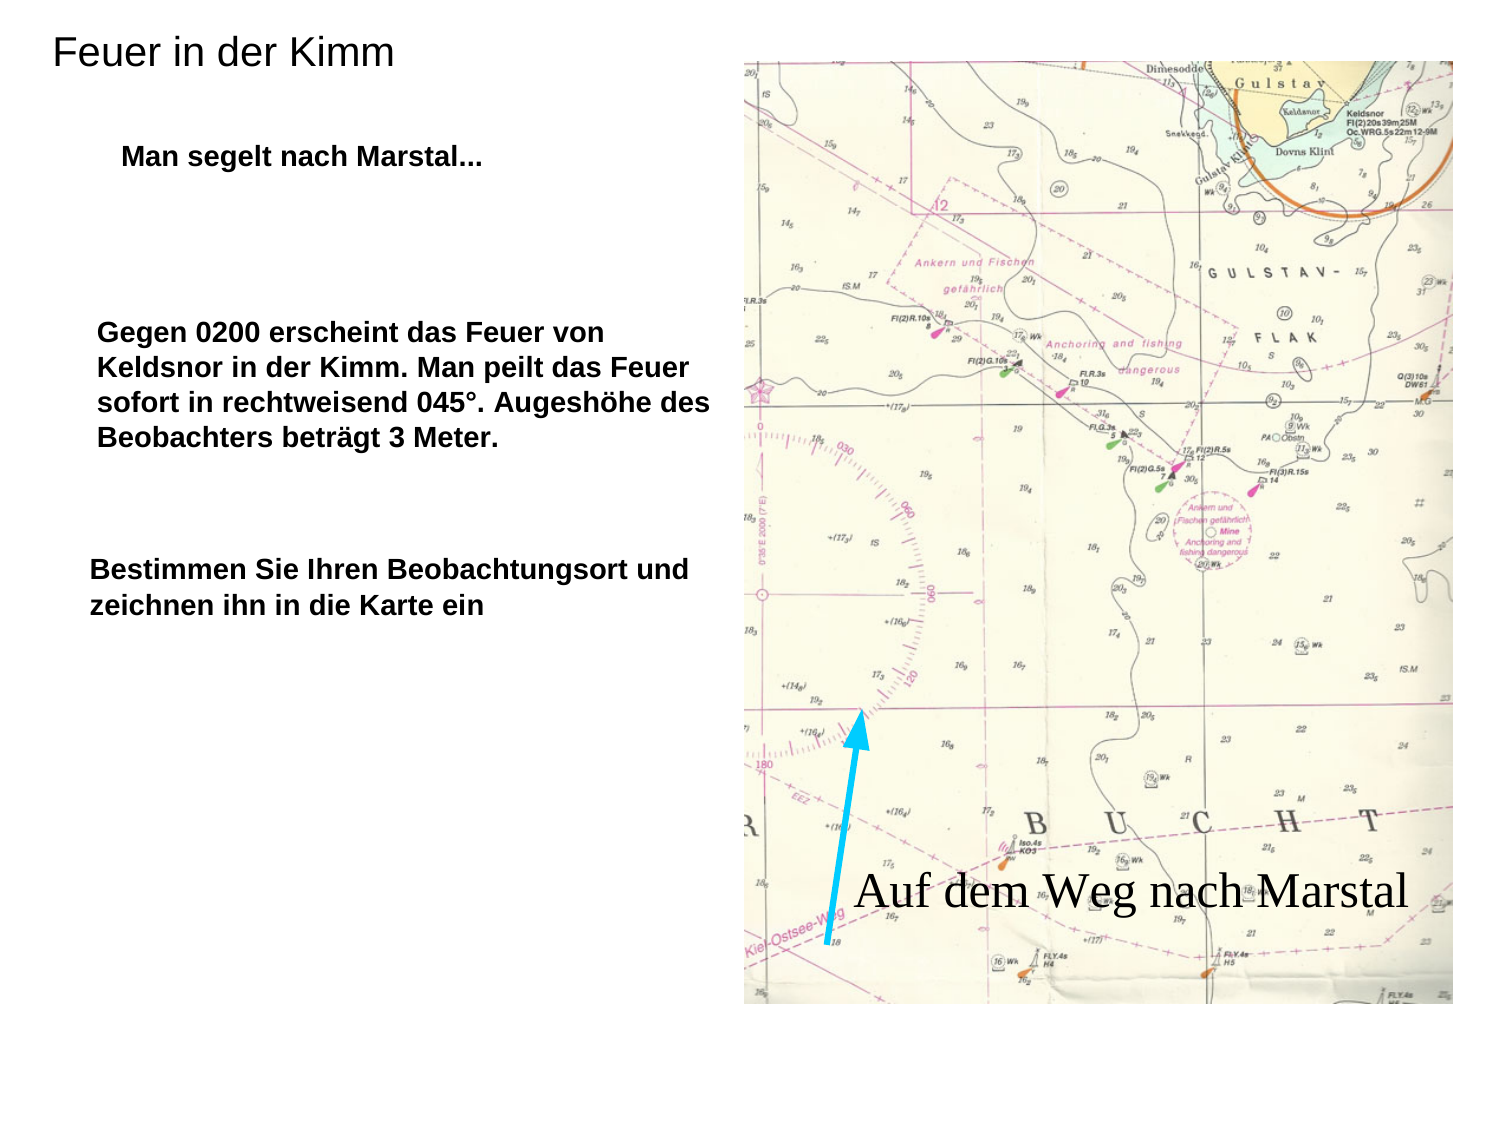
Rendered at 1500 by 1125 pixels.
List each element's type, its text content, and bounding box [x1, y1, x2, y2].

text_box Auf dem Weg nach Marstal [838, 850, 1453, 926]
picture [744, 61, 1453, 1004]
text_box Man segelt nach Marstal... [106, 129, 626, 180]
title Feuer in der Kimm [37, 24, 563, 75]
text_box Bestimmen Sie Ihren Beobachtungsort und zeichnen ihn in die Karte ein [74, 543, 709, 664]
text_box Gegen 0200 erscheint das Feuer von Keldsnor in der Kimm. Man peilt das Feuer sofort in rechtweisend 045°. Augeshöhe des Beobachters beträgt 3 Meter. [82, 305, 733, 461]
